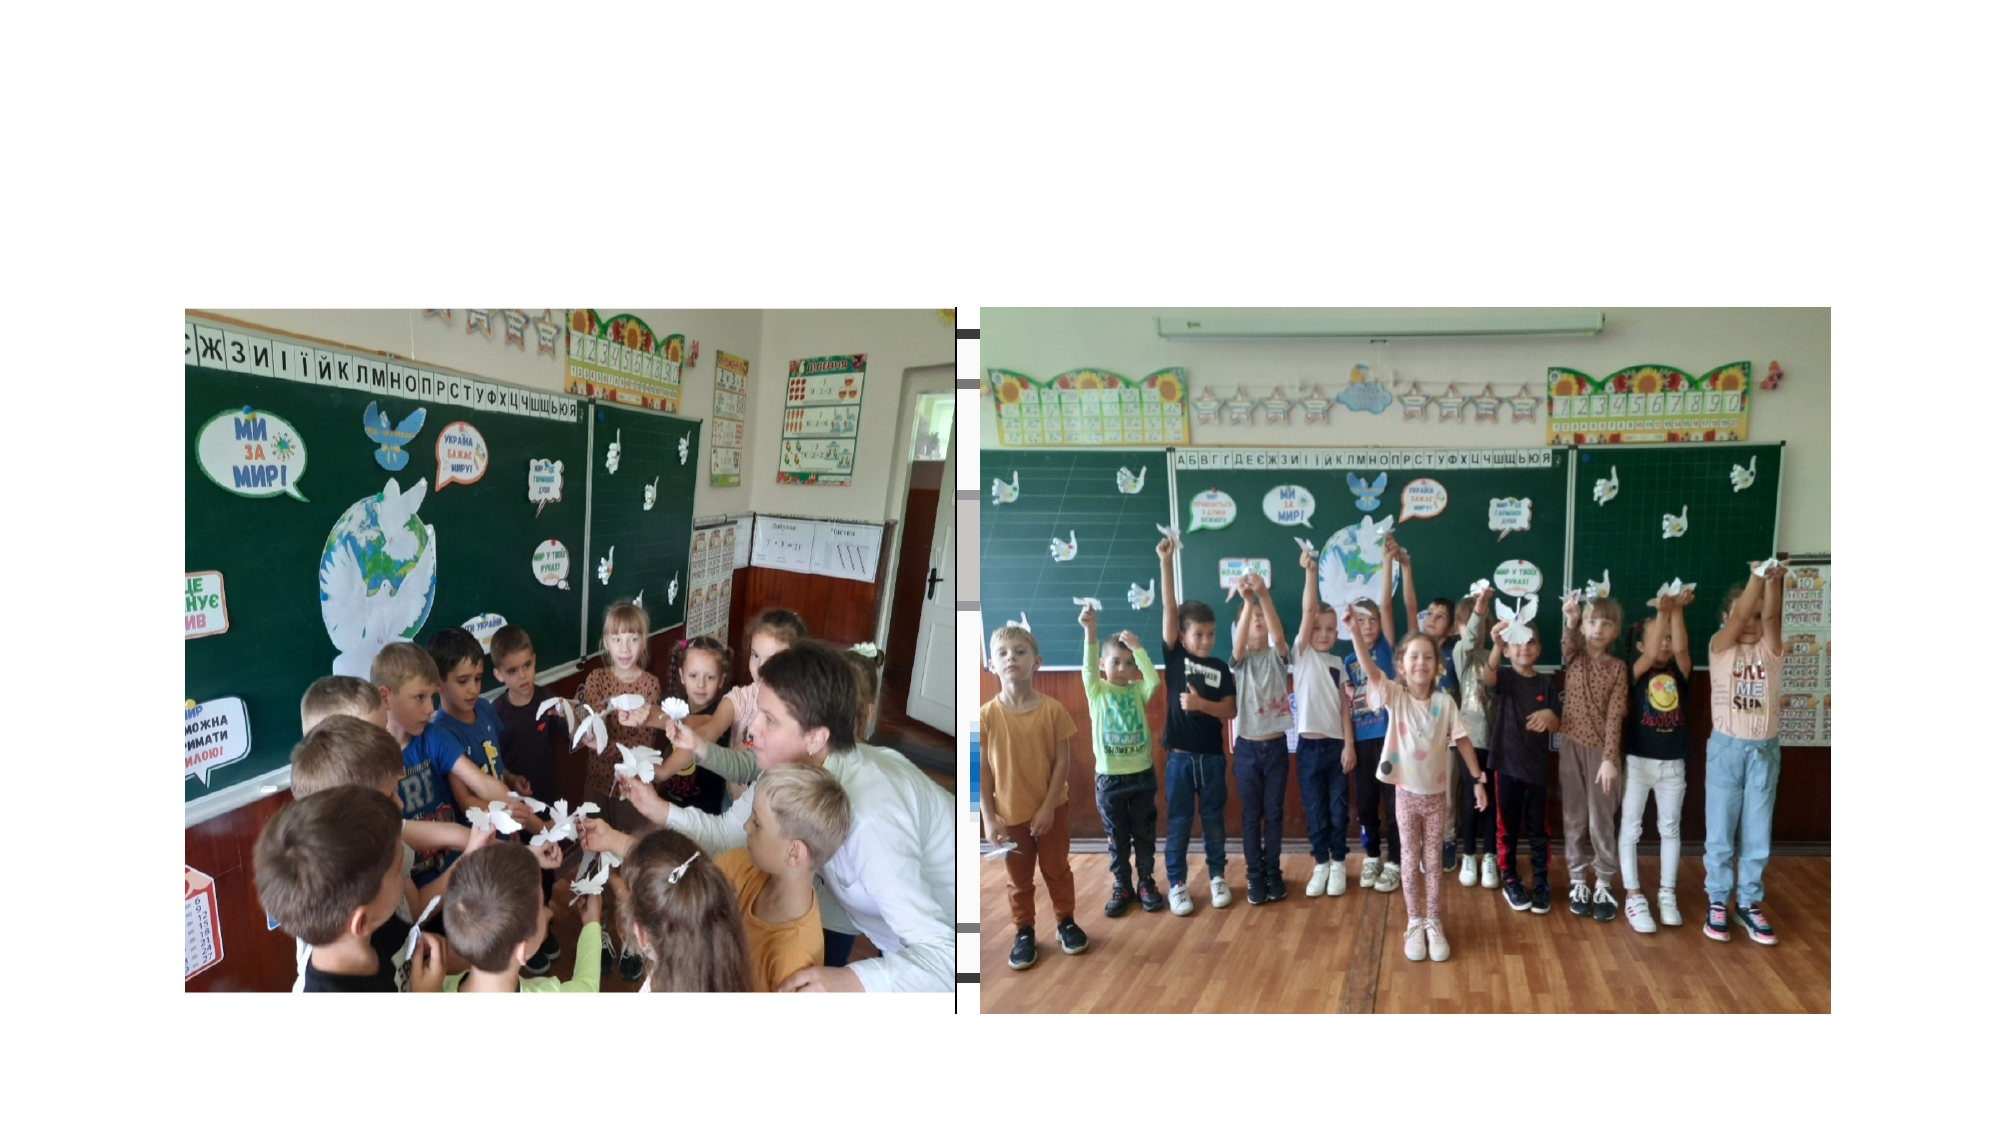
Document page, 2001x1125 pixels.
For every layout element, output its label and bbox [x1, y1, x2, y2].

chart [137, 299, 1863, 1014]
picture [980, 307, 1831, 1014]
picture [185, 307, 957, 1014]
